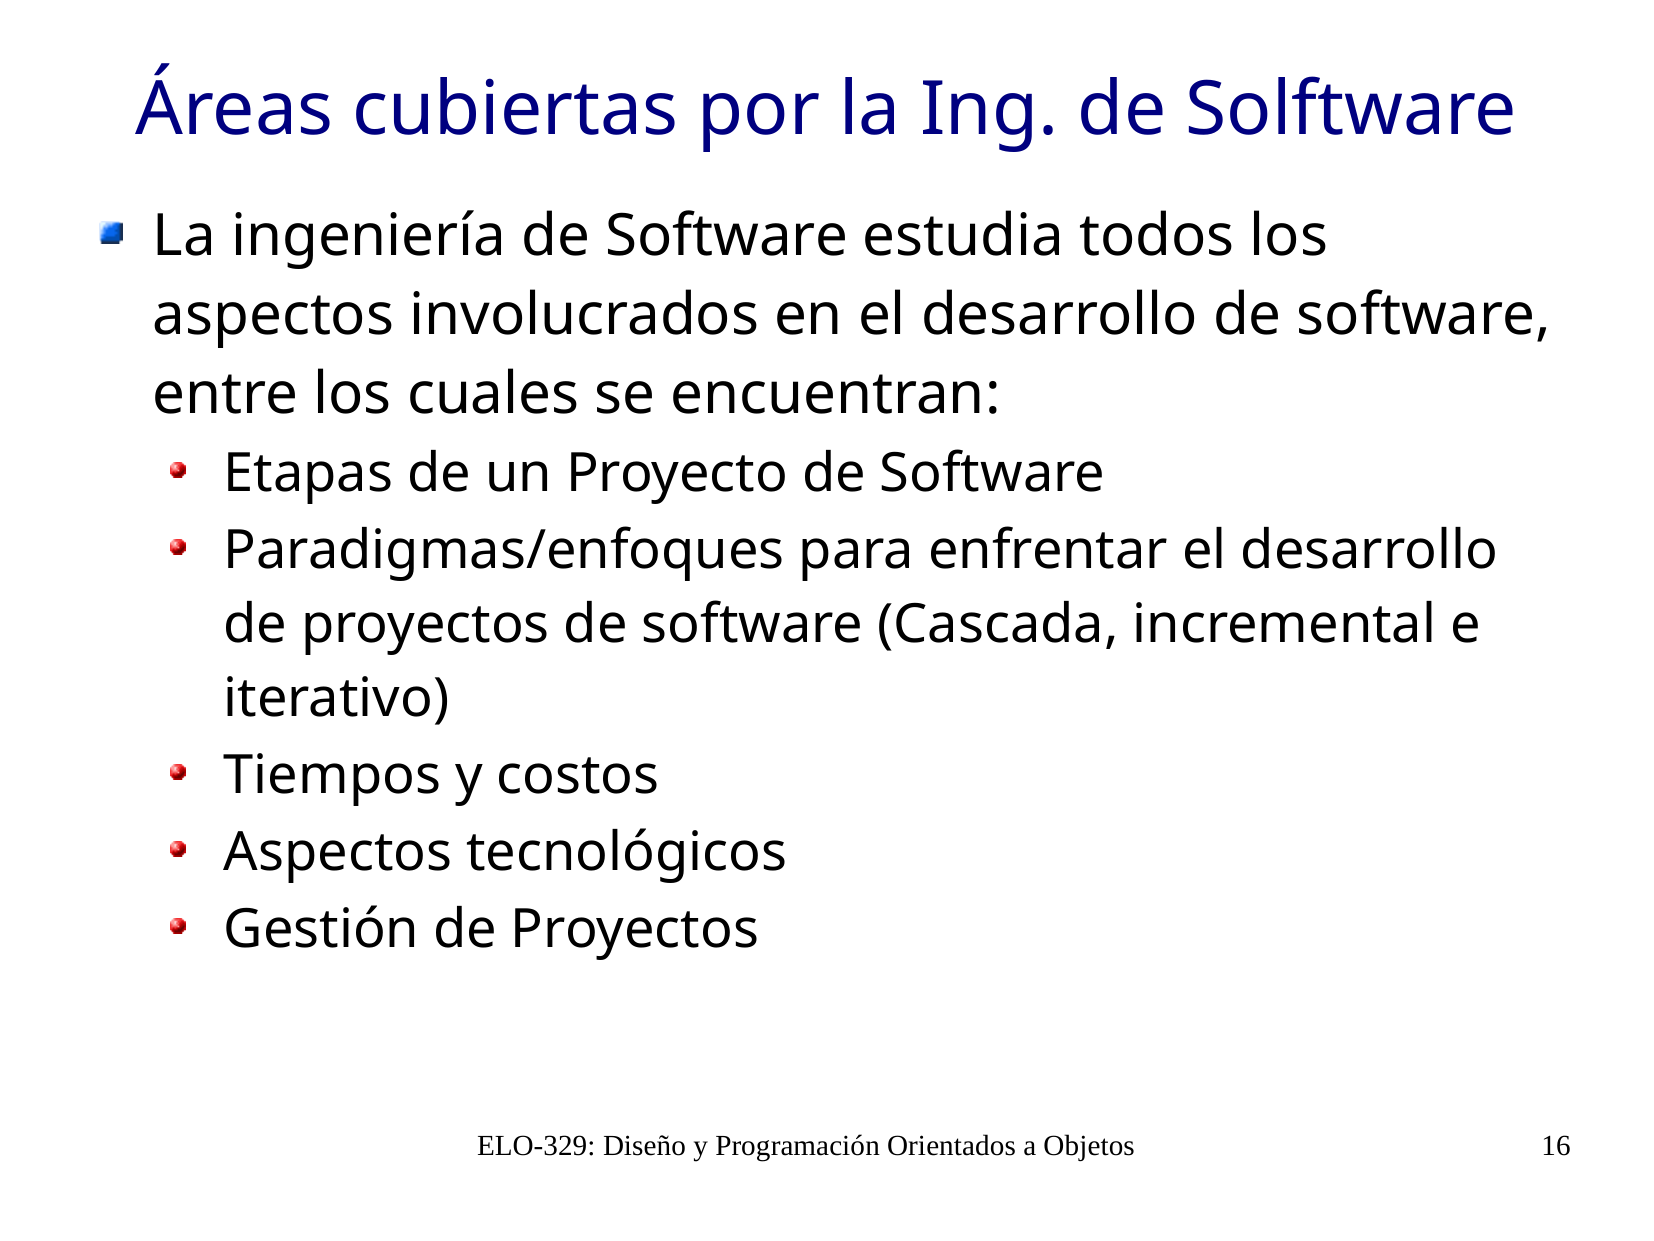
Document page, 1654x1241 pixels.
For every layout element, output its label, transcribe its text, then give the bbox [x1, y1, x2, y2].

list La ingeniería de Software estudia todos los aspectos involucrados en el desarrollo de software, entre los cuales se encuentran: Etapas de un Proyecto de Software Paradigmas/enfoques para enfrentar el desarrollo de proyectos de software (Cascada, incremental e iterativo)‏ Tiempos y costos Aspectos tecnológicos Gestión de Proyectos [81, 192, 1571, 1104]
title Áreas cubiertas por la Ing. de Solftware [82, 55, 1571, 156]
